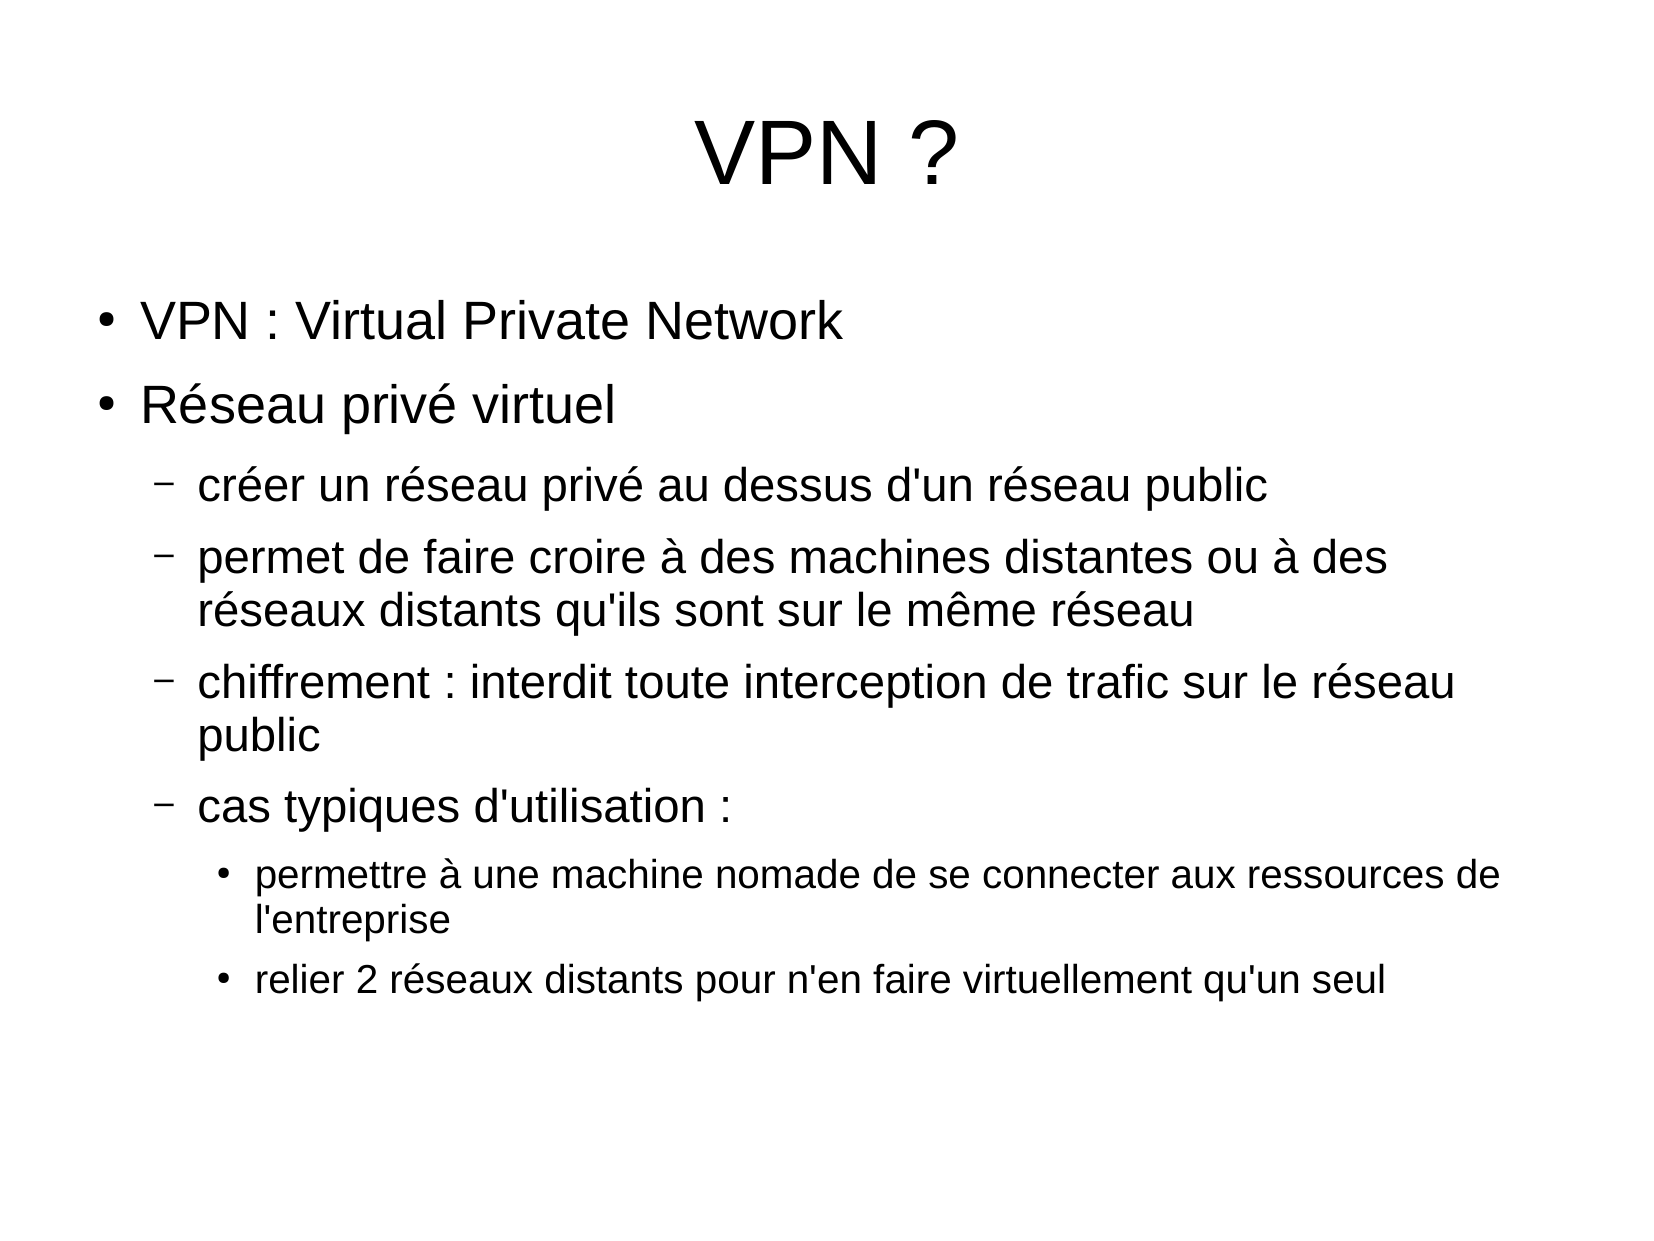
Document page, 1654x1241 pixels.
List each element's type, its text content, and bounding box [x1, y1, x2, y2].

title VPN ? [82, 49, 1571, 257]
list VPN : Virtual Private Network Réseau privé virtuel créer un réseau privé au dessus d'un réseau public permet de faire croire à des machines distantes ou à des réseaux distants qu'ils sont sur le même réseau chiffrement : interdit toute interception de trafic sur le réseau public cas typiques d'utilisation : permettre à une machine nomade de se connecter aux ressources de l'entreprise relier 2 réseaux distants pour n'en faire virtuellement qu'un seul [82, 290, 1538, 1010]
